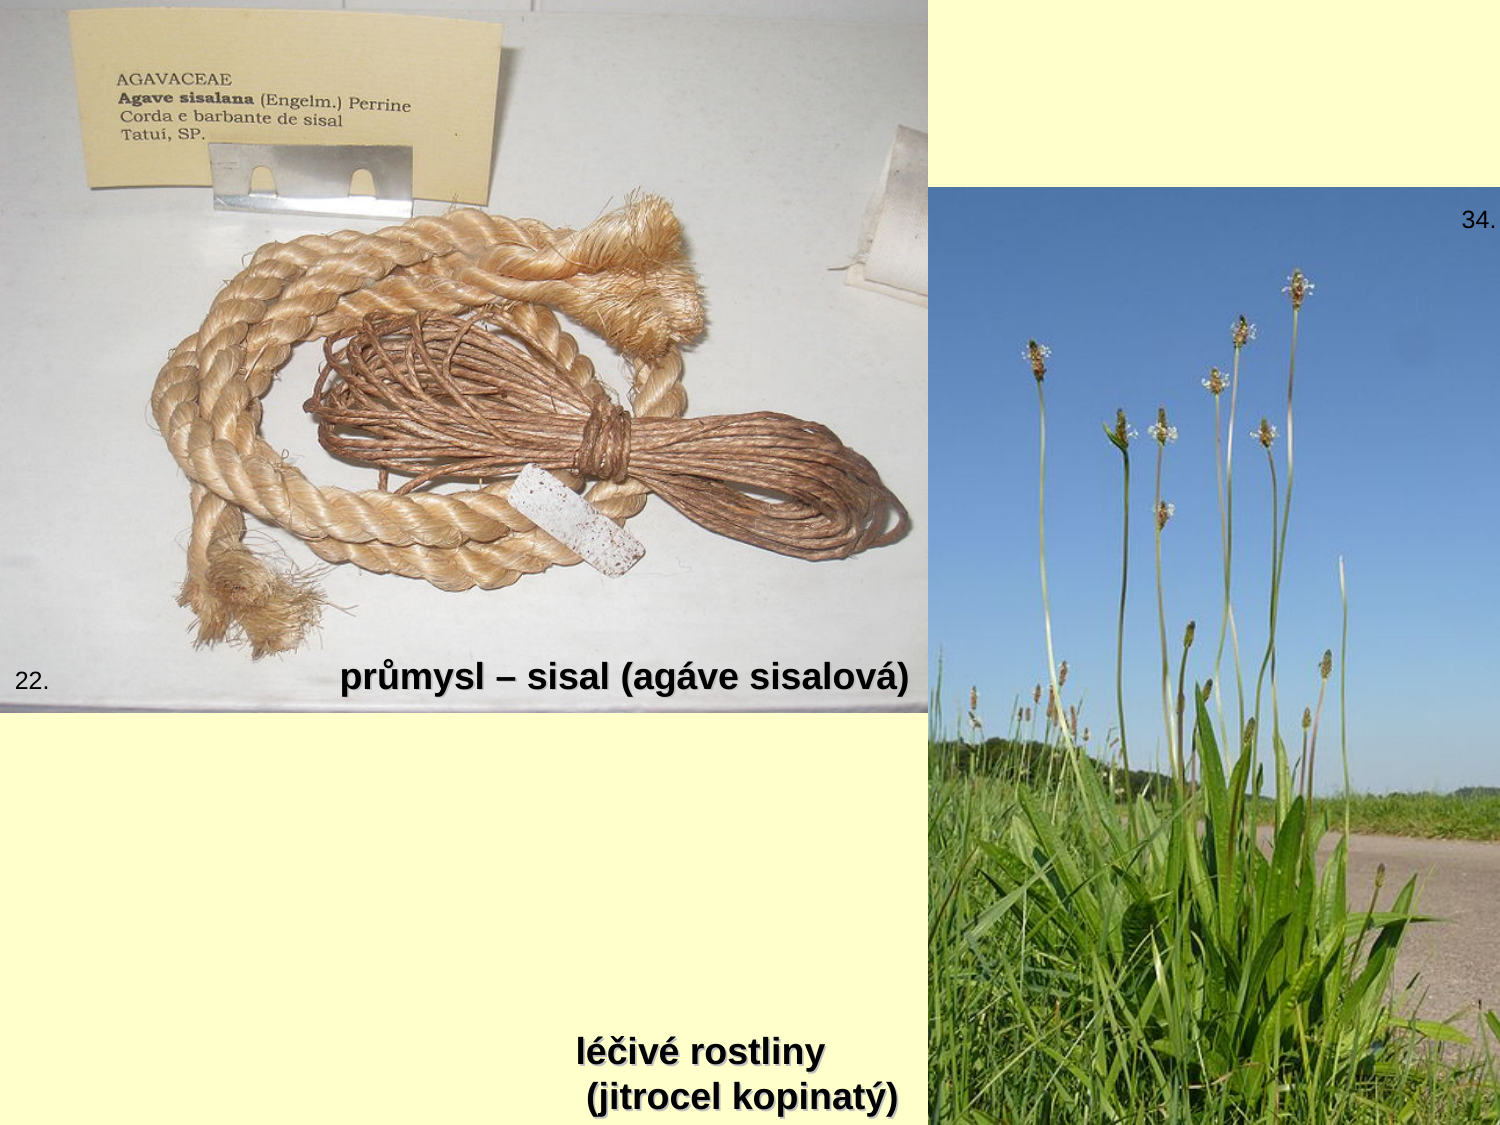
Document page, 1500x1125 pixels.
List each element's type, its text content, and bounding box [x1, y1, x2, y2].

text_box 34. [1446, 196, 1500, 242]
picture [0, 0, 1500, 1125]
text_box léčivé rostliny (jitrocel kopinatý) [560, 1019, 928, 1125]
text_box průmysl – sisal (agáve sisalová) [324, 643, 928, 705]
text_box 22. [0, 656, 95, 703]
